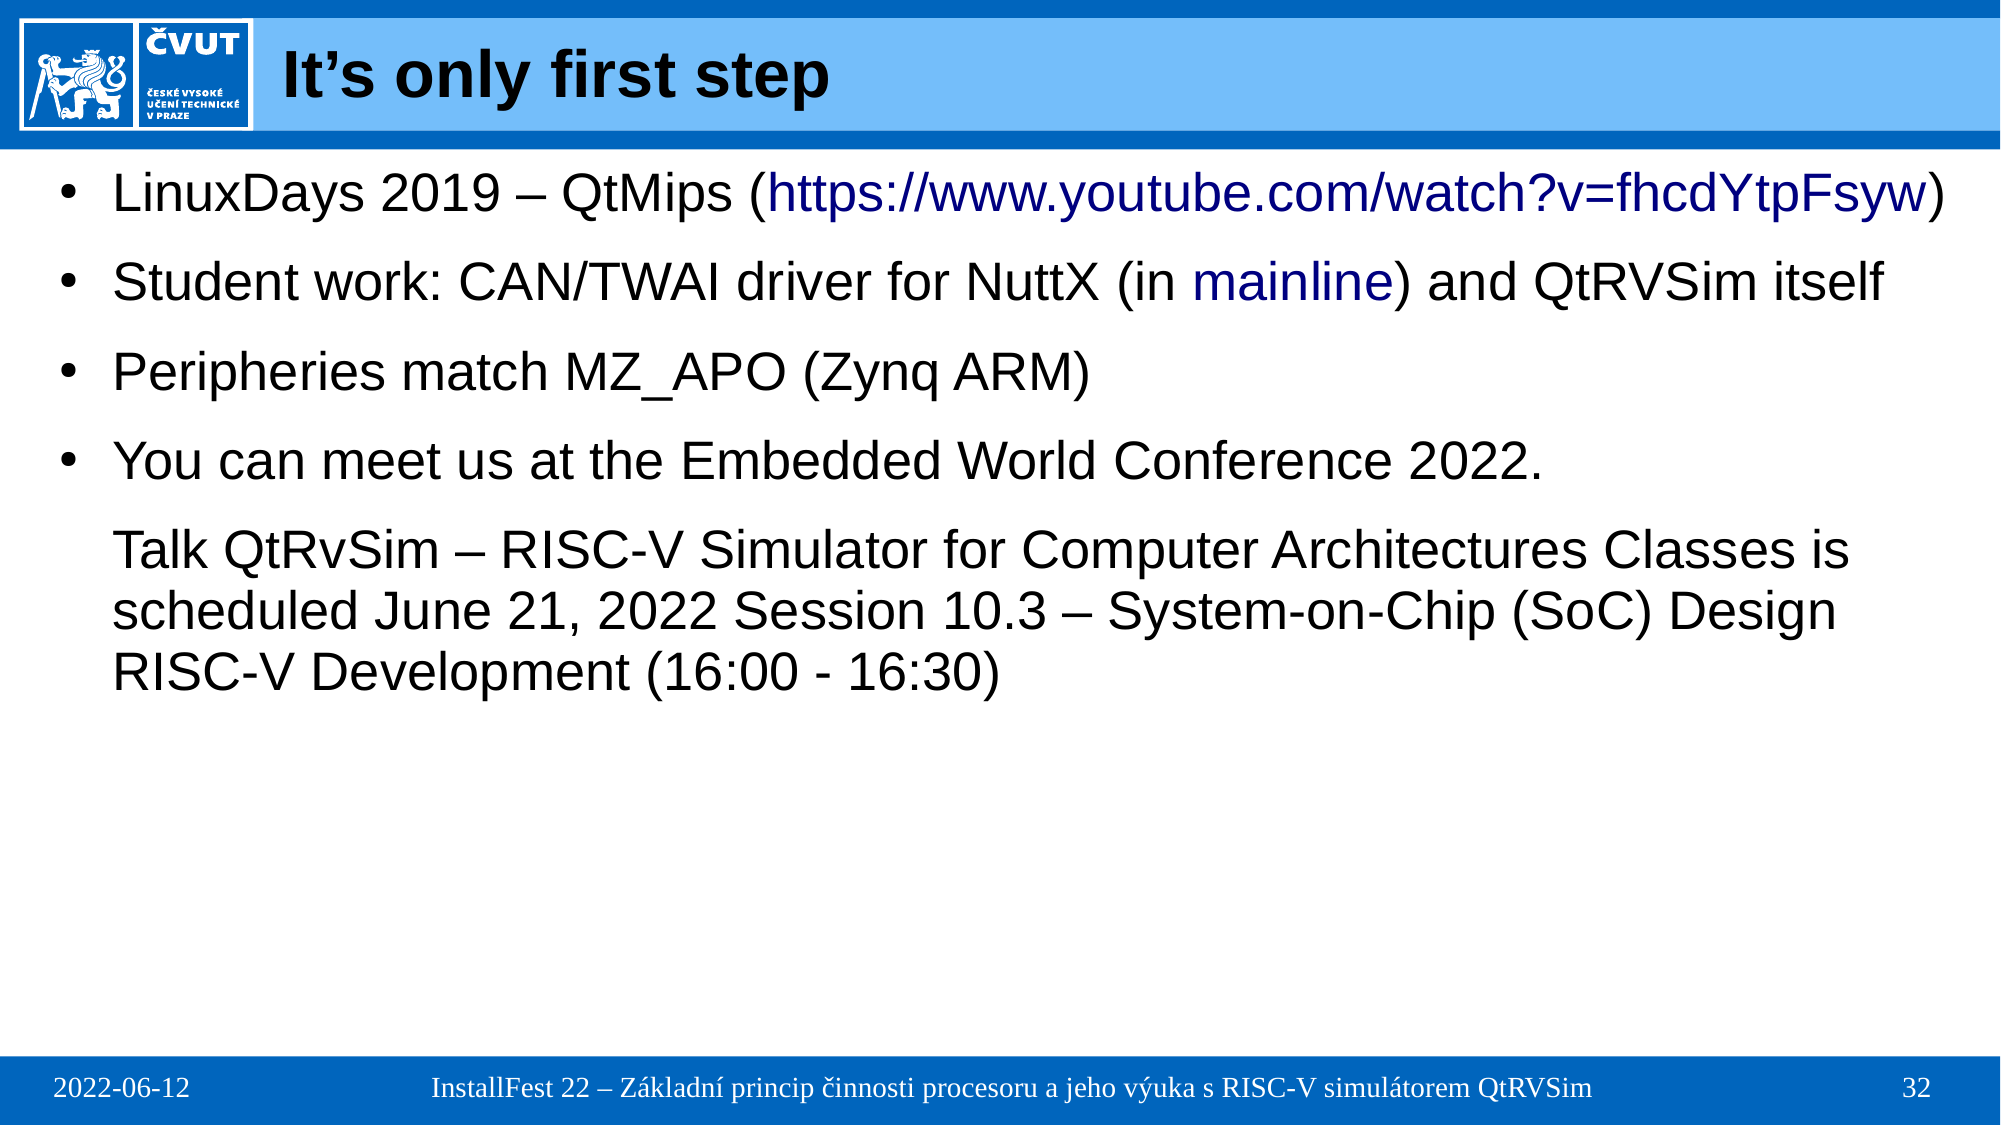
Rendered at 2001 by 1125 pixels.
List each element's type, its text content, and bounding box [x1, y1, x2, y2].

list LinuxDays 2019 – QtMips (https://www.youtube.com/watch?v=fhcdYtpFsyw) Student work: CAN/TWAI driver for NuttX (in mainline) and QtRVSim itself Peripheries match MZ_APO (Zynq ARM) You can meet us at the Embedded World Conference 2022. Talk QtRvSim – RISC-V Simulator for Computer Architectures Classes is scheduled June 21, 2022 Session 10.3 – System-on-Chip (SoC) Design RISC-V Development (16:00 - 16:30) [41, 162, 1953, 1047]
title It’s only first step [253, 18, 2001, 131]
